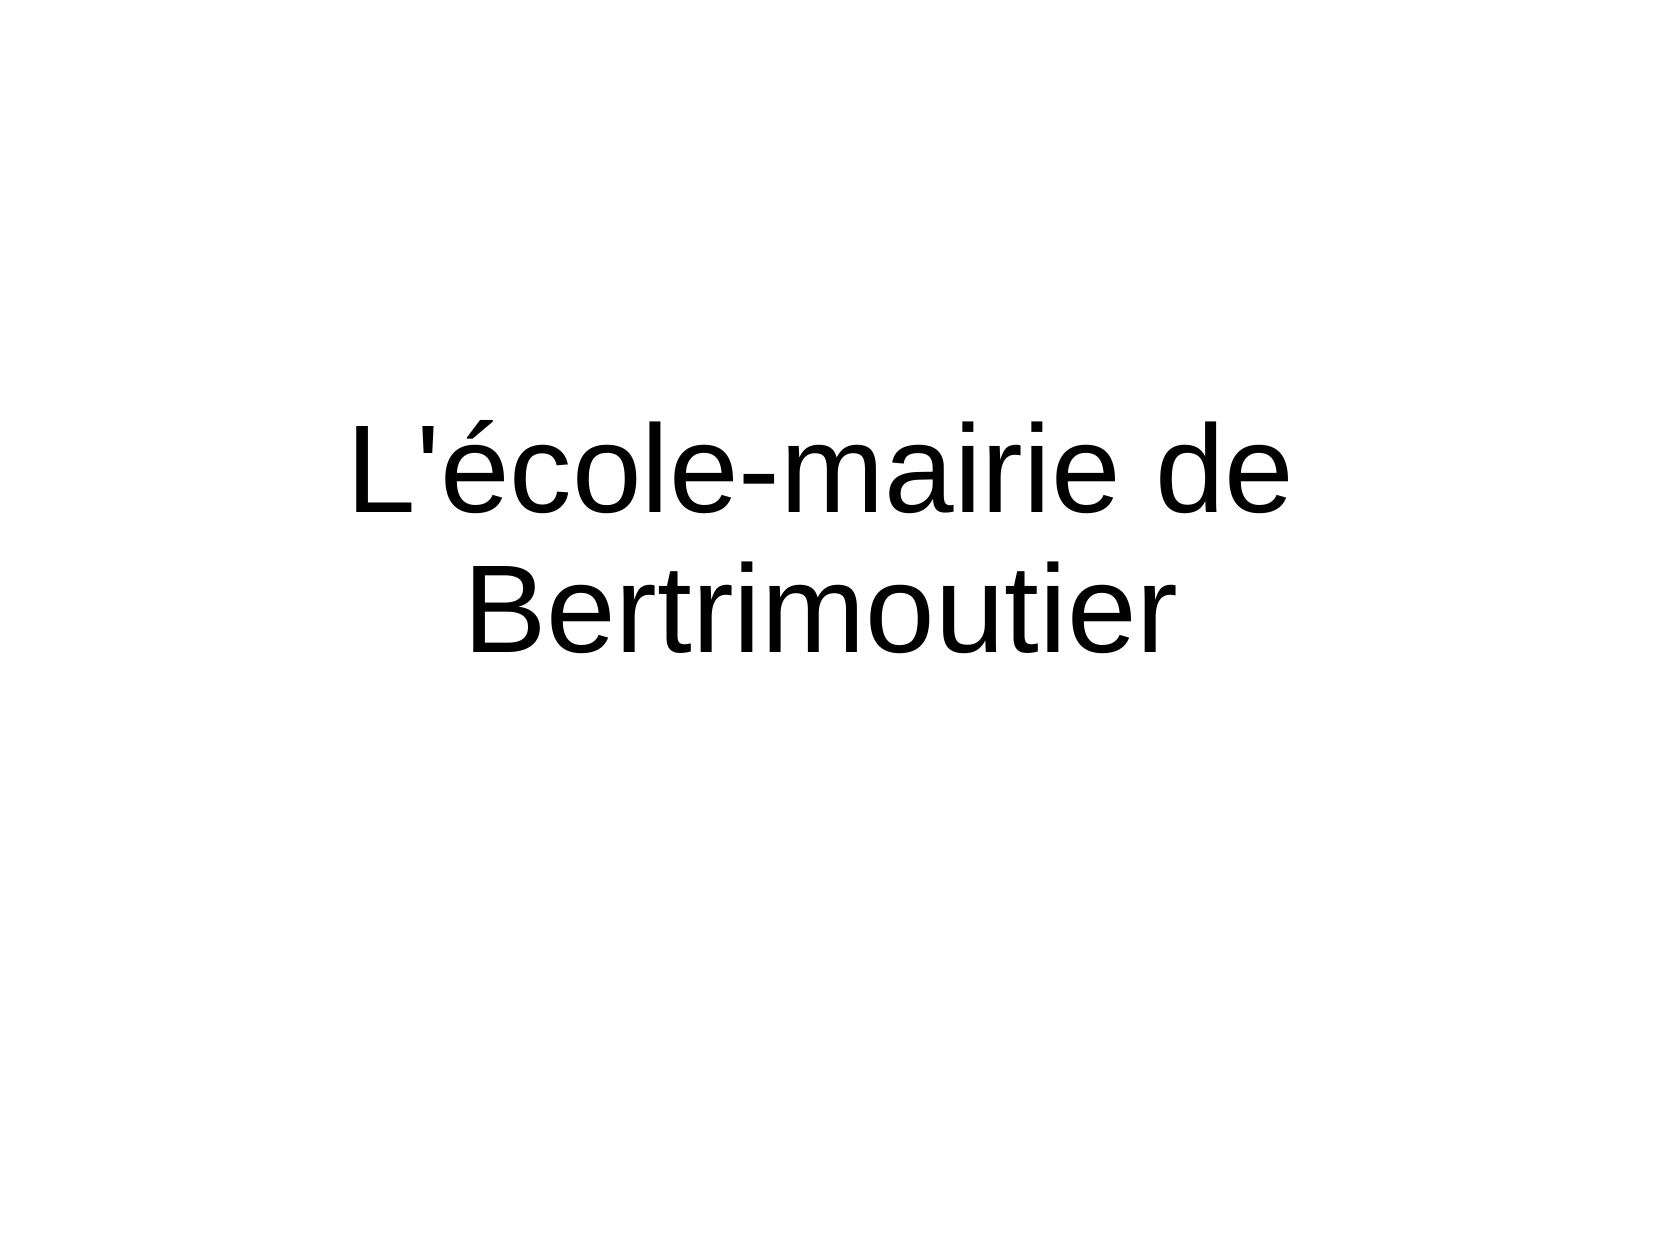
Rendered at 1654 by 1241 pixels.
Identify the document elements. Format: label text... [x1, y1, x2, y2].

title L'école-mairie de Bertrimoutier [76, 399, 1565, 680]
